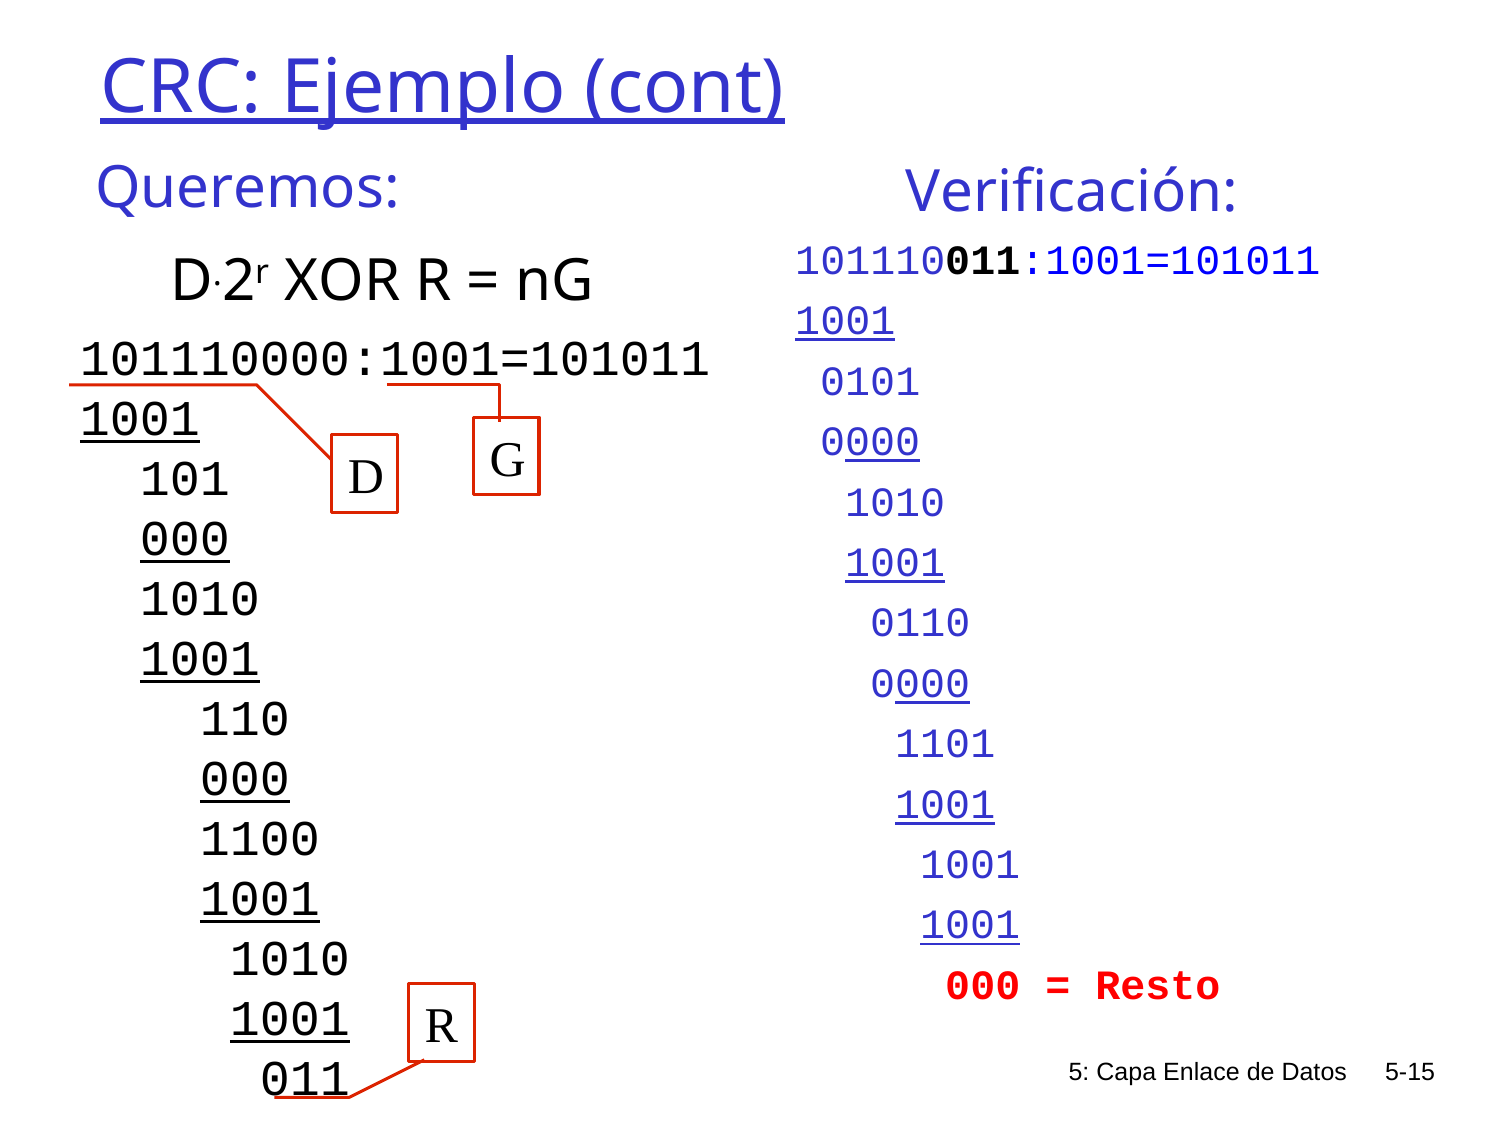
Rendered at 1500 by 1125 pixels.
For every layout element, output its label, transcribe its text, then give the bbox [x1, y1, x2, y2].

title CRC: Ejemplo (cont) [85, 0, 1361, 178]
text_box R [408, 983, 475, 1062]
text_box Verificación: [891, 145, 1462, 225]
text_box 101110000:1001=101011 1001 101 000 1010 1001 110 000 1100 1001 1010 1001 011 [64, 317, 740, 1113]
text_box D [331, 434, 398, 513]
list Queremos: D.2r XOR R = nG [80, 137, 652, 317]
text_box 101110011:1001=101011 1001 0101 0000 1010 1001 0110 0000 1101 1001 1001 1001 000 = Resto [761, 224, 1462, 1013]
text_box G [473, 417, 539, 495]
